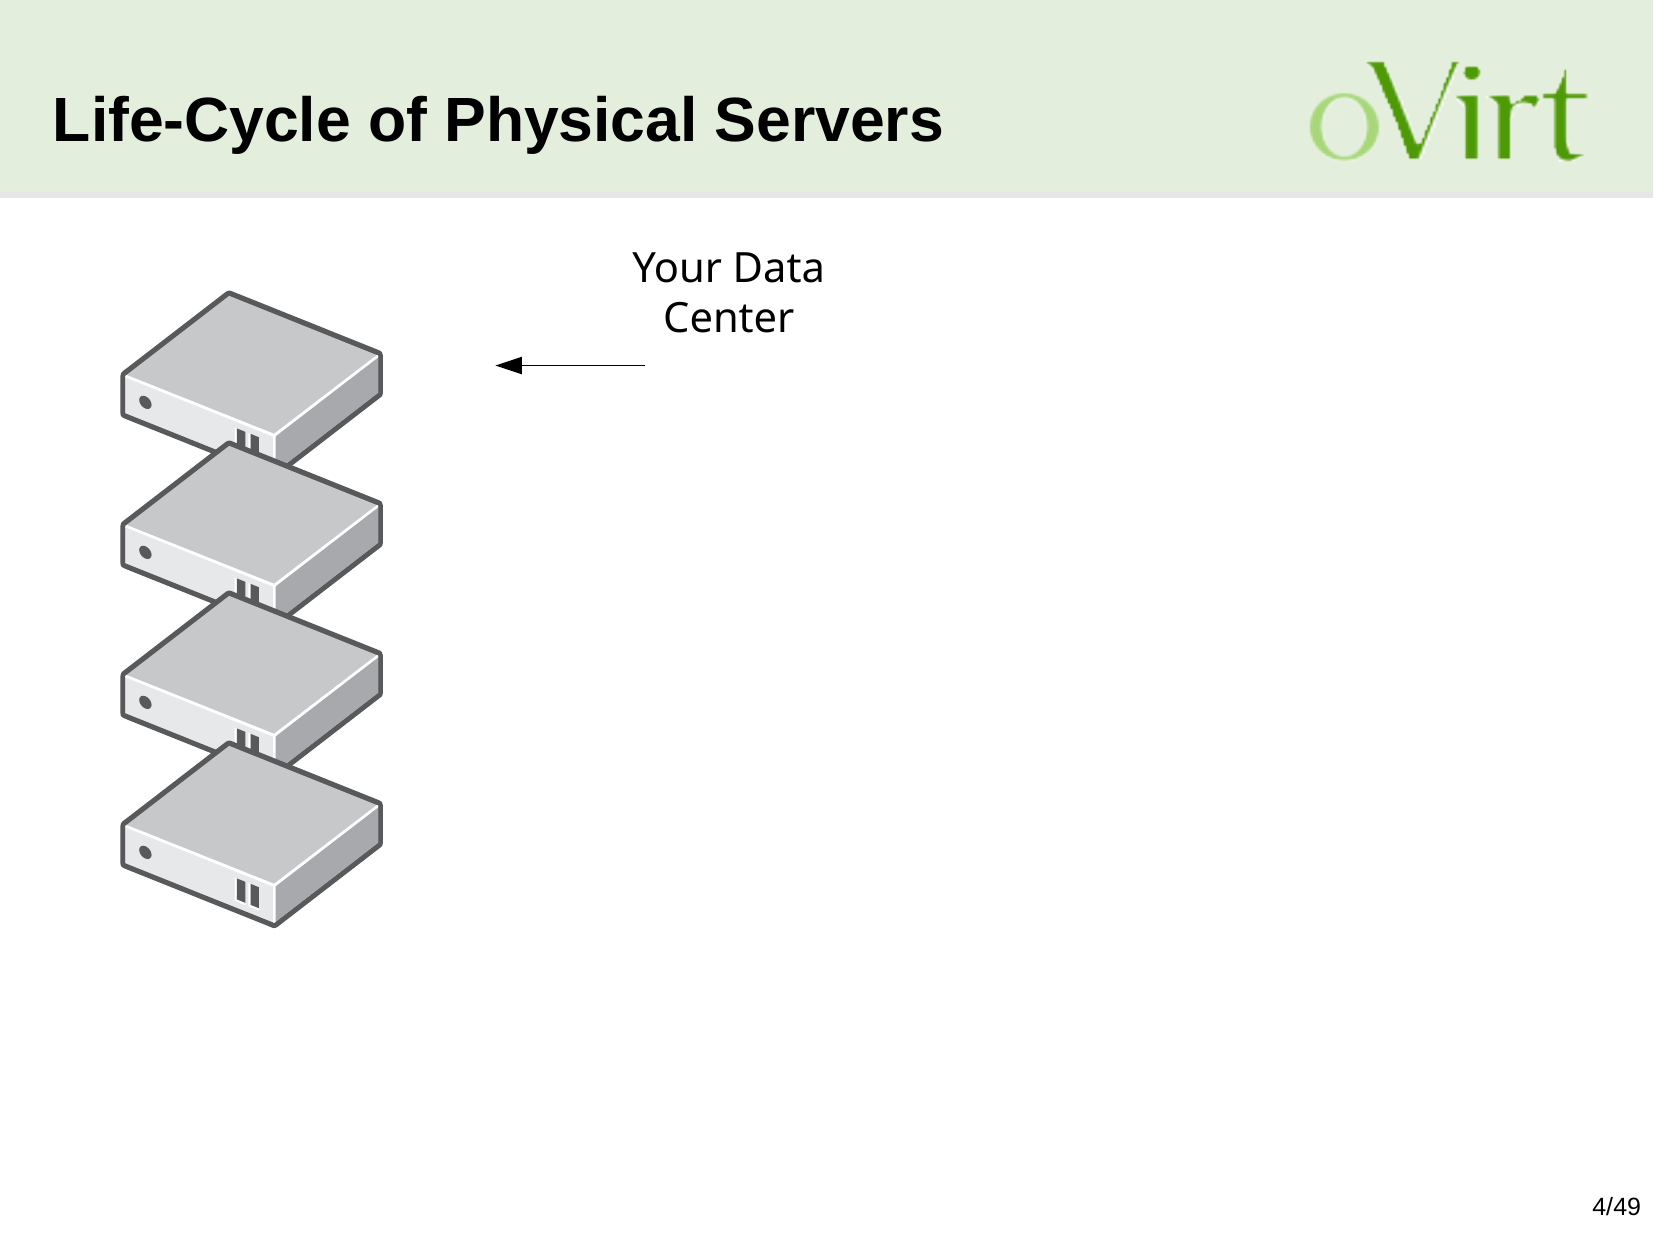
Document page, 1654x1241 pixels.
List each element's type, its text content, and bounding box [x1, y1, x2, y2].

picture [120, 290, 383, 929]
title Life-Cycle of Physical Servers [52, 14, 1330, 154]
picture [1289, 36, 1613, 181]
text_box Your Data Center [570, 233, 888, 350]
